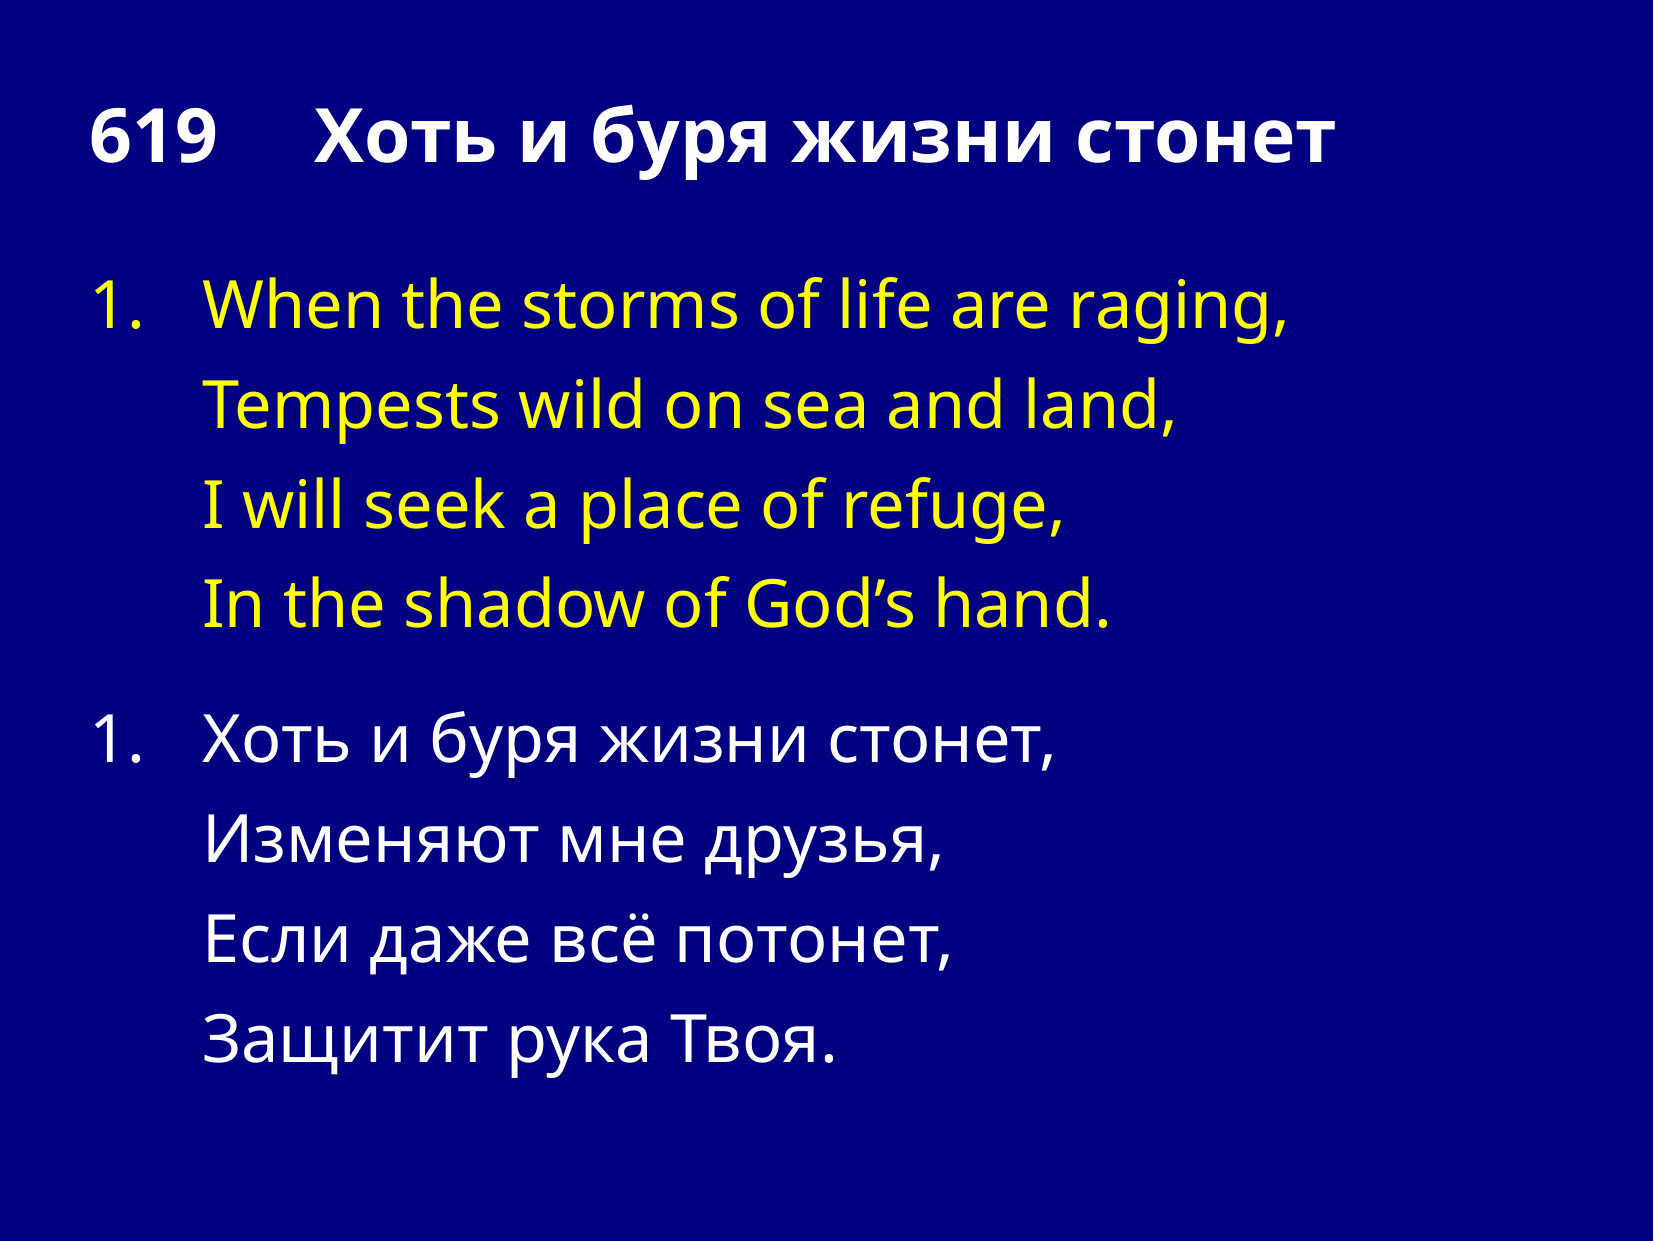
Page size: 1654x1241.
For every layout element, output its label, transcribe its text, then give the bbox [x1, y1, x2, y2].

text_box 1. Хоть и буря жизни стонет, Изменяют мне друзья, Если даже всё потонет, Защитит рука Твоя. [75, 675, 1576, 1163]
text_box 1. When the storms of life are raging, Tempests wild on sea and land, I will seek a place of refuge, In the shadow of God’s hand. [75, 188, 1576, 638]
text_box 619 Хоть и буря жизни стонет [75, 75, 1576, 188]
